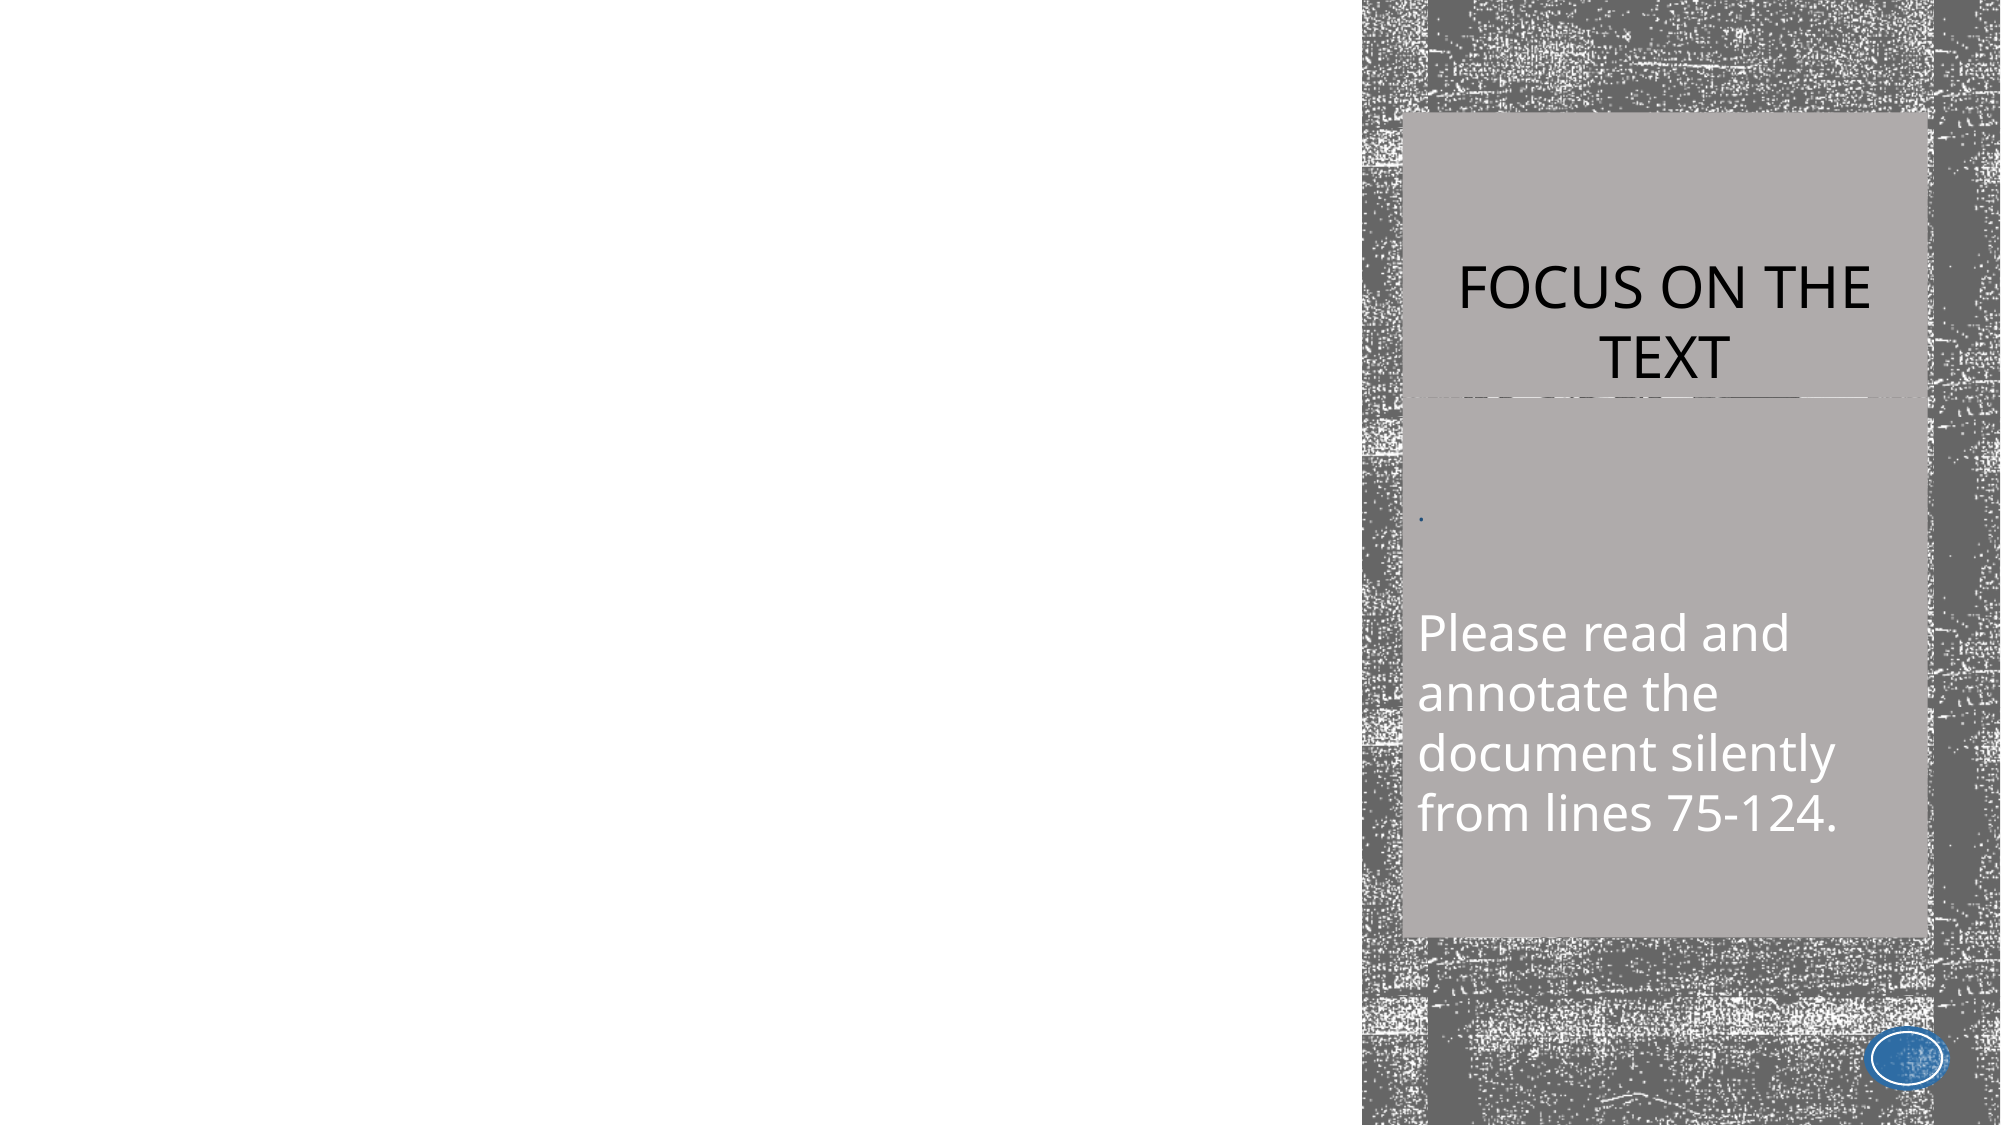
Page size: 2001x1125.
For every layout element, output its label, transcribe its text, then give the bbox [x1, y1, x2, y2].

picture [0, 0, 1363, 1125]
title Focus on the text [1402, 112, 1928, 397]
list . Please read and annotate the document silently from lines 75-124. [1402, 397, 1928, 938]
